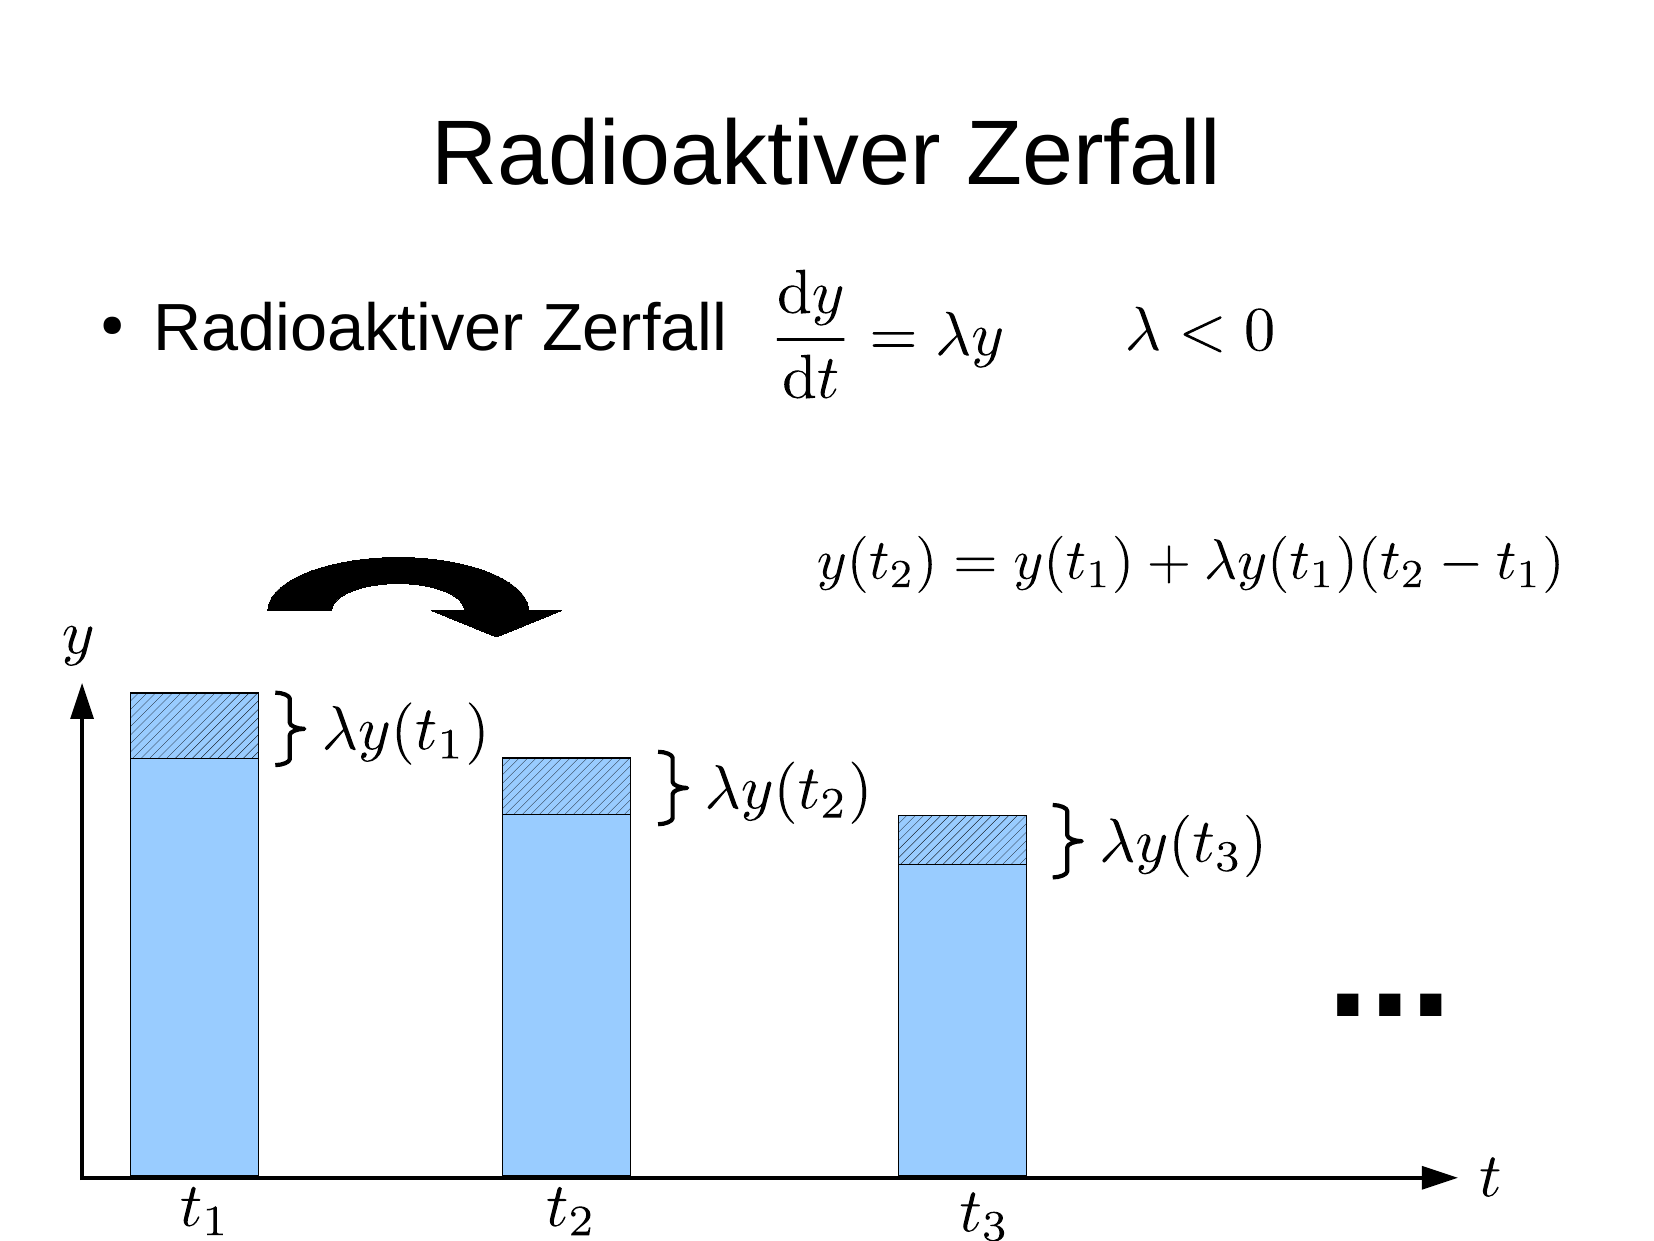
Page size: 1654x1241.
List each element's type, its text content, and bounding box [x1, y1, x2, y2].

title Radioaktiver Zerfall [82, 56, 1571, 250]
text_box [704, 761, 873, 824]
text_box [545, 1186, 594, 1236]
text_box [1478, 1157, 1502, 1197]
text_box [321, 702, 490, 765]
list Radioaktiver Zerfall [82, 290, 1571, 1094]
text_box [816, 535, 1565, 593]
text_box [179, 1186, 228, 1236]
text_box [776, 269, 1005, 399]
text_box [898, 815, 1027, 1176]
text_box [959, 1192, 1007, 1241]
text_box [130, 692, 259, 1176]
text_box ... [1312, 873, 1468, 1056]
text_box [267, 557, 562, 637]
text_box [502, 757, 631, 1176]
text_box [61, 625, 95, 666]
text_box [1124, 306, 1276, 353]
text_box [1099, 814, 1268, 878]
